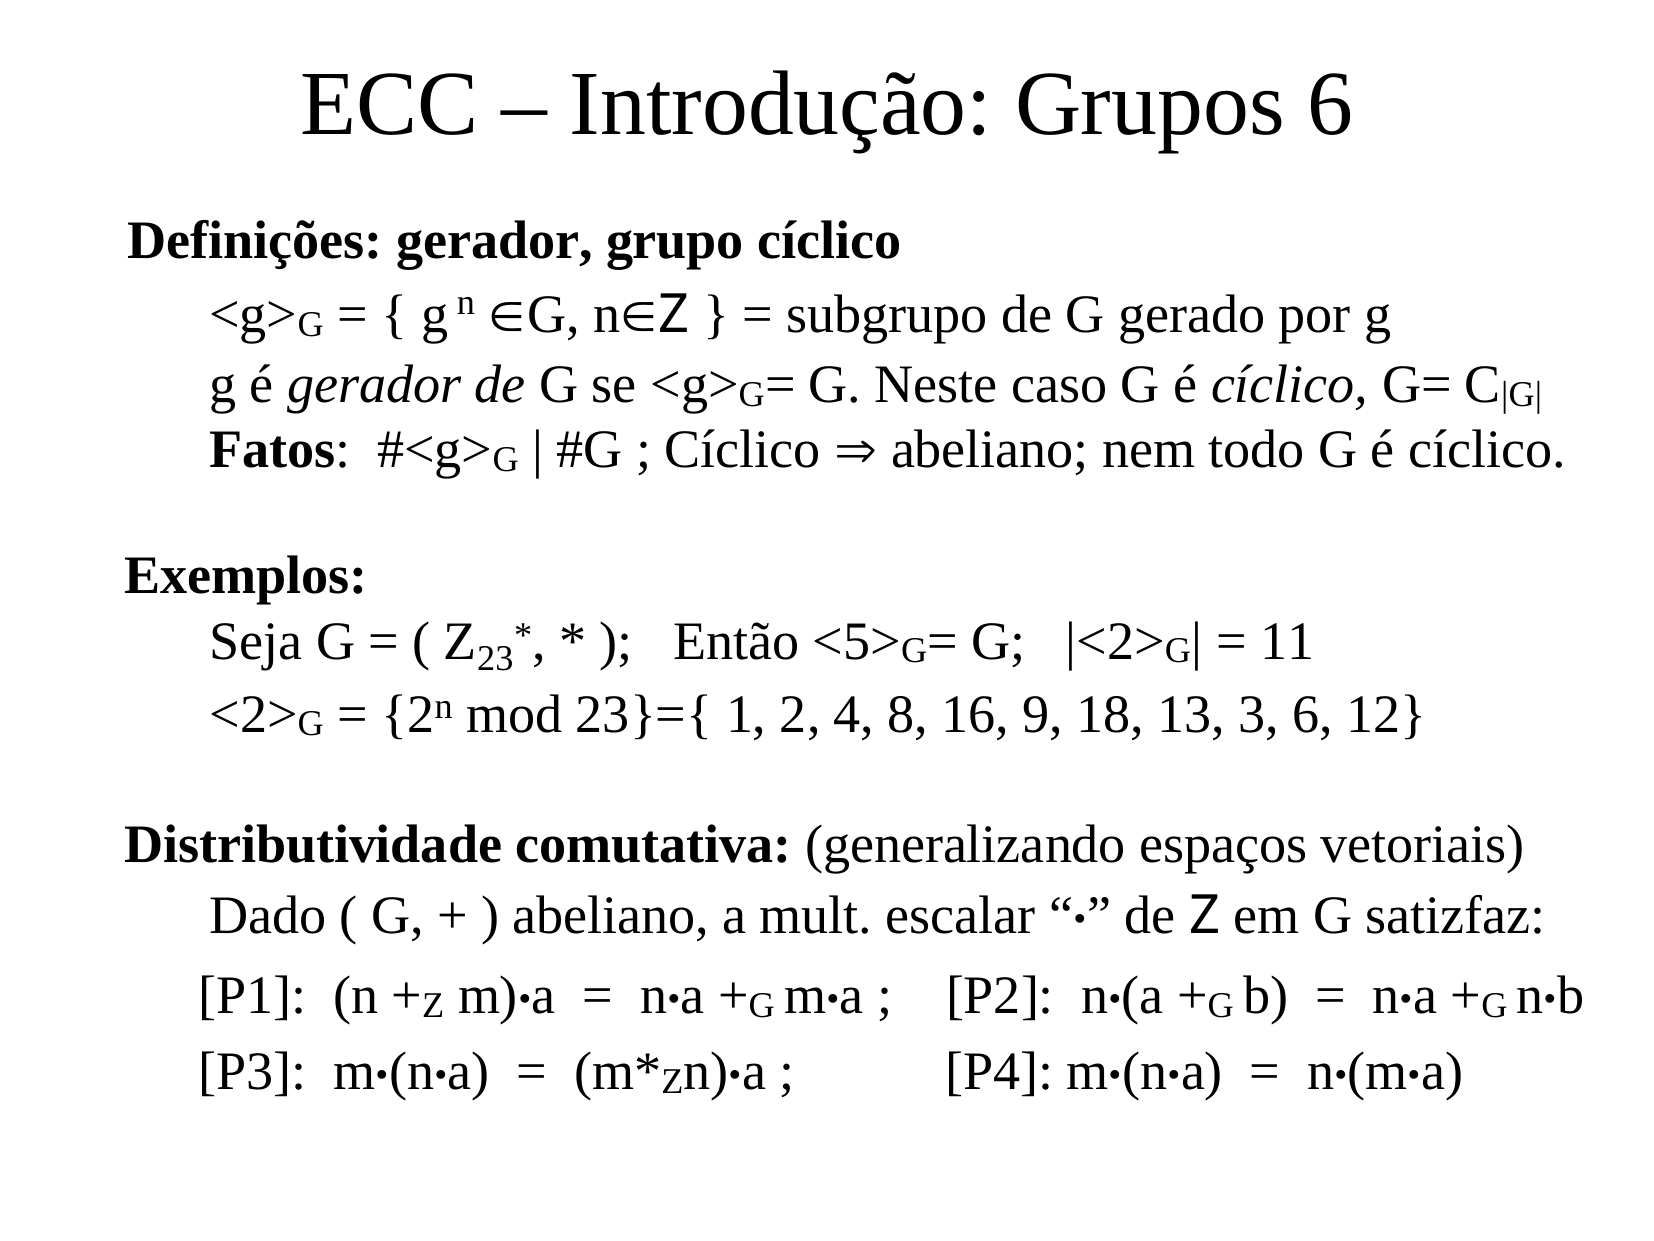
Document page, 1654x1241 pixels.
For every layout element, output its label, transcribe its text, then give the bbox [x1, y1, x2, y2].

title ECC – Introdução: Grupos 6 [121, 0, 1534, 208]
text_box Definições: gerador, grupo cíclico <g>G = { g n ÎG, nÎZ } = subgrupo de G gerado por g g é gerador de G se <g>G= G. Neste caso G é cíclico, G= C|G| Fatos: #<g>G | #G ; Cíclico  abeliano; nem todo G é cíclico. Exemplos: Seja G = ( Z23*, * ); Então <5>G= G; |<2>G| = 11 <2>G = {2n mod 23}={ 1, 2, 4, 8, 16, 9, 18, 13, 3, 6, 12} Distributividade comutativa: (generalizando espaços vetoriais) Dado ( G, + ) abeliano, a mult. escalar “.” de Z em G satizfaz: [P1]: (n +Z m).a = n.a +G m.a ; [P2]: n.(a +G b) = n.a +G n.b [P3]: m.(n.a) = (m*Zn).a ; [P4]: m.(n.a) = n.(m.a) [124, 210, 1595, 1189]
